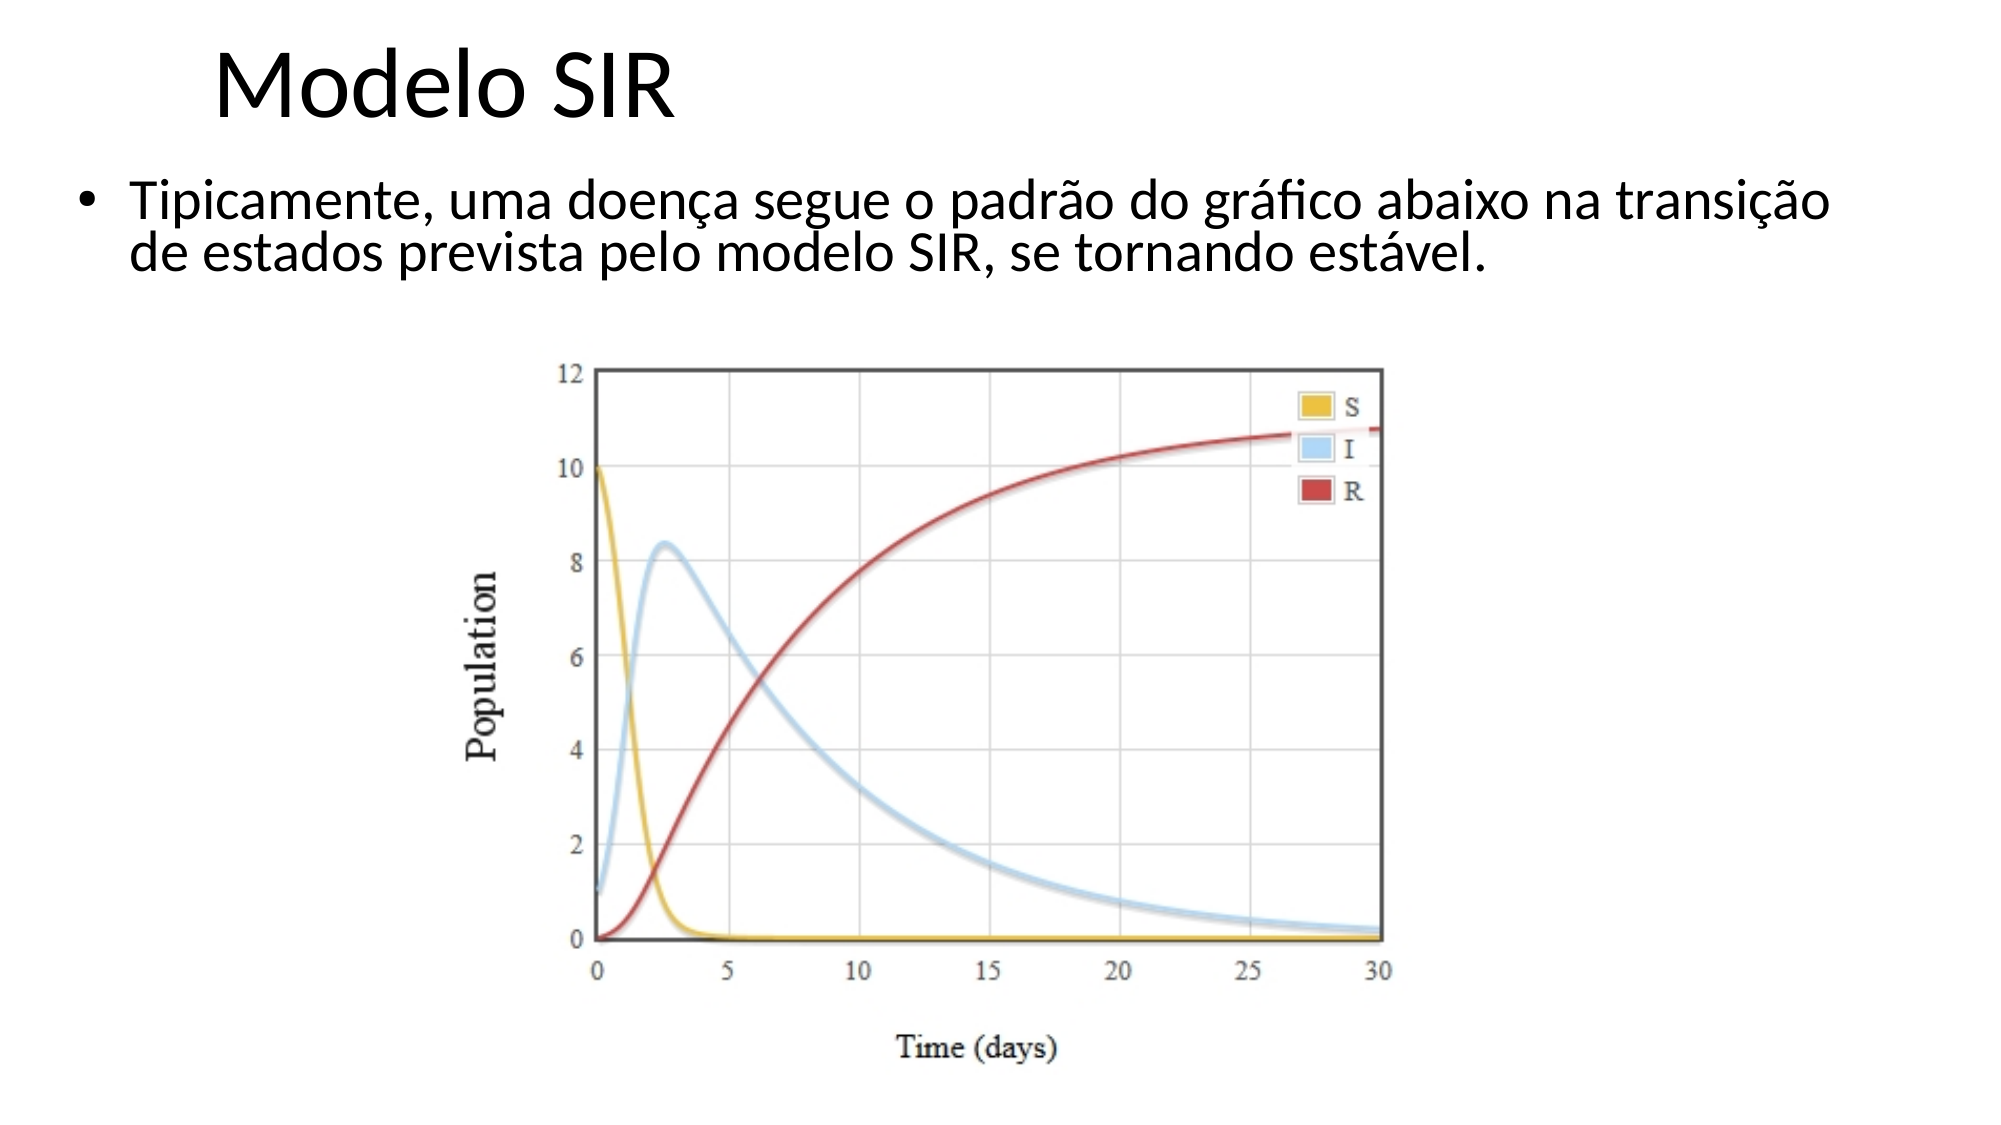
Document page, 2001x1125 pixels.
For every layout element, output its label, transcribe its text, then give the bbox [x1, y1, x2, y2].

title Modelo SIR [212, 0, 1713, 177]
picture [437, 335, 1418, 1075]
list Tipicamente, uma doença segue o padrão do gráfico abaixo na transição de estados prevista pelo modelo SIR, se tornando estável. [59, 177, 1859, 522]
